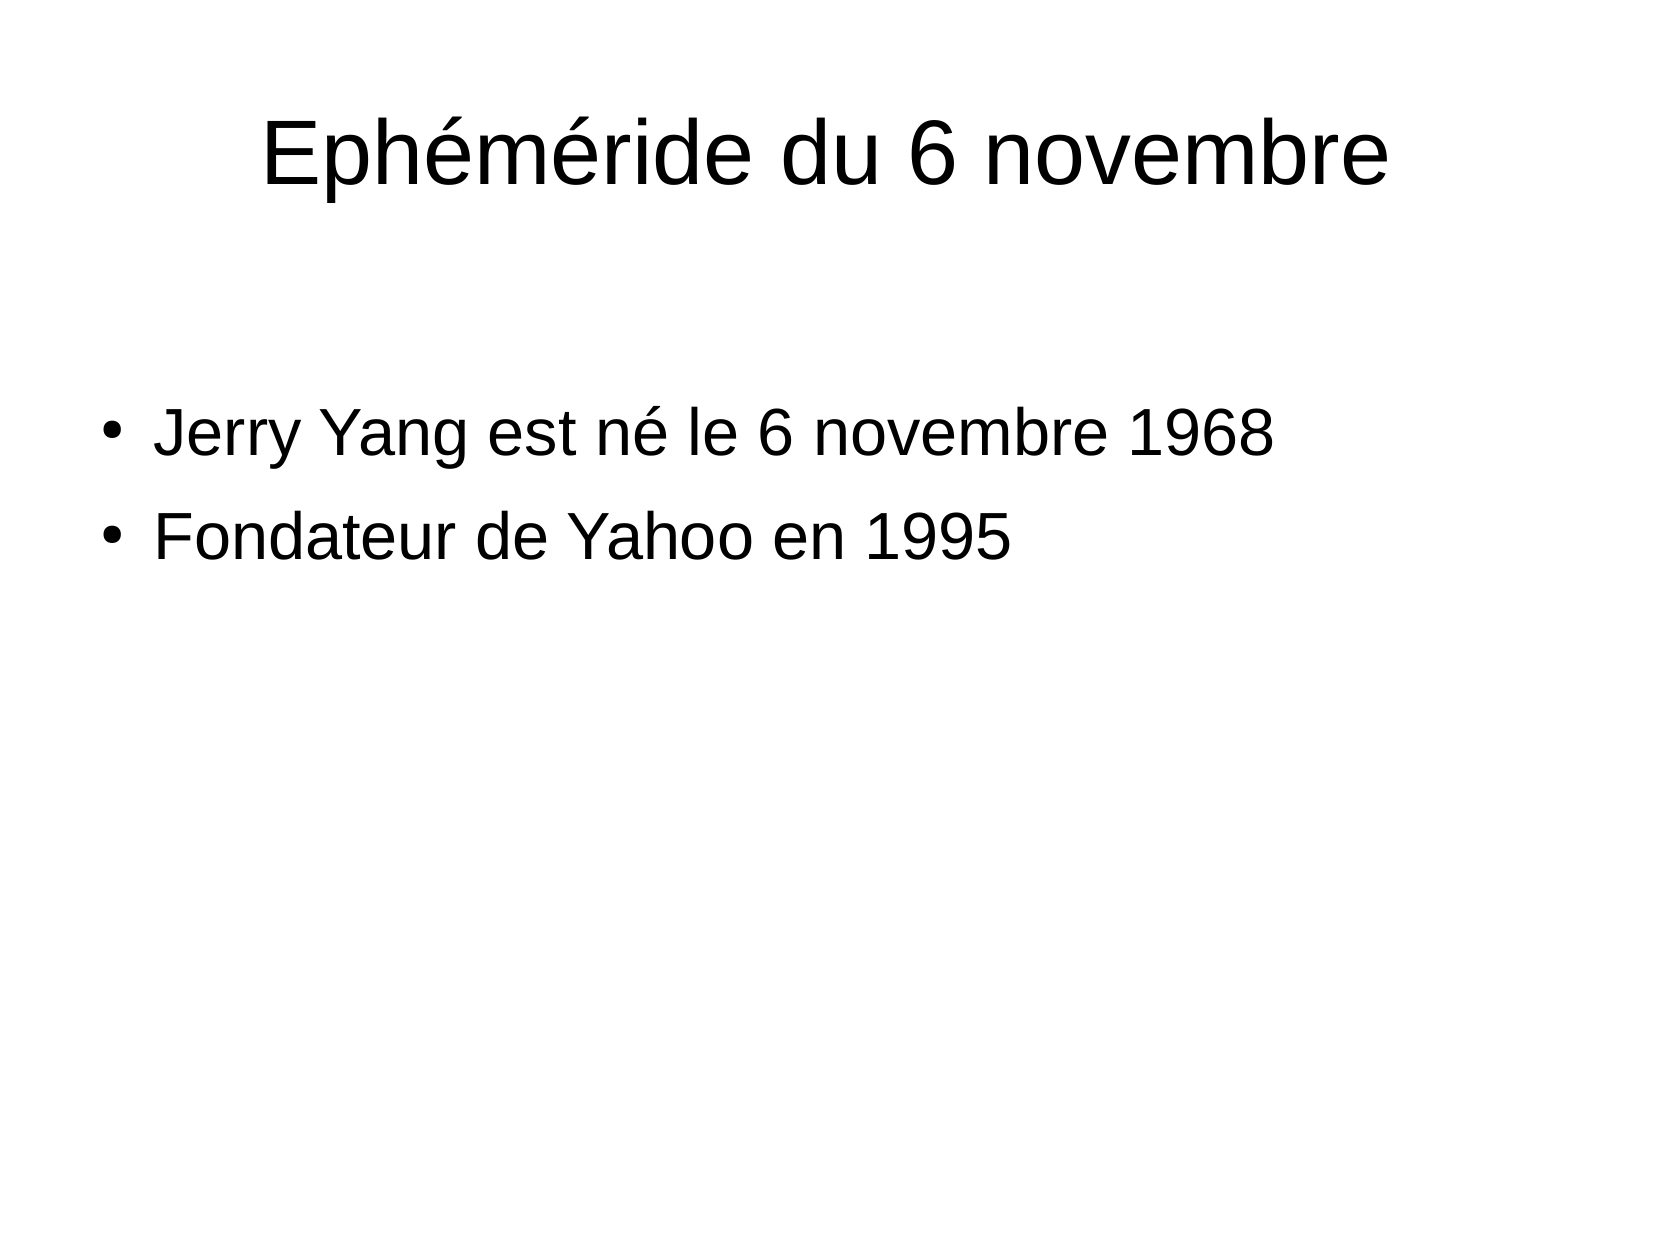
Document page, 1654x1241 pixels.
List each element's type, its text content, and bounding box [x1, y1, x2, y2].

title Ephéméride du 6 novembre [82, 49, 1571, 257]
list Jerry Yang est né le 6 novembre 1968 Fondateur de Yahoo en 1995 [82, 290, 1571, 1109]
